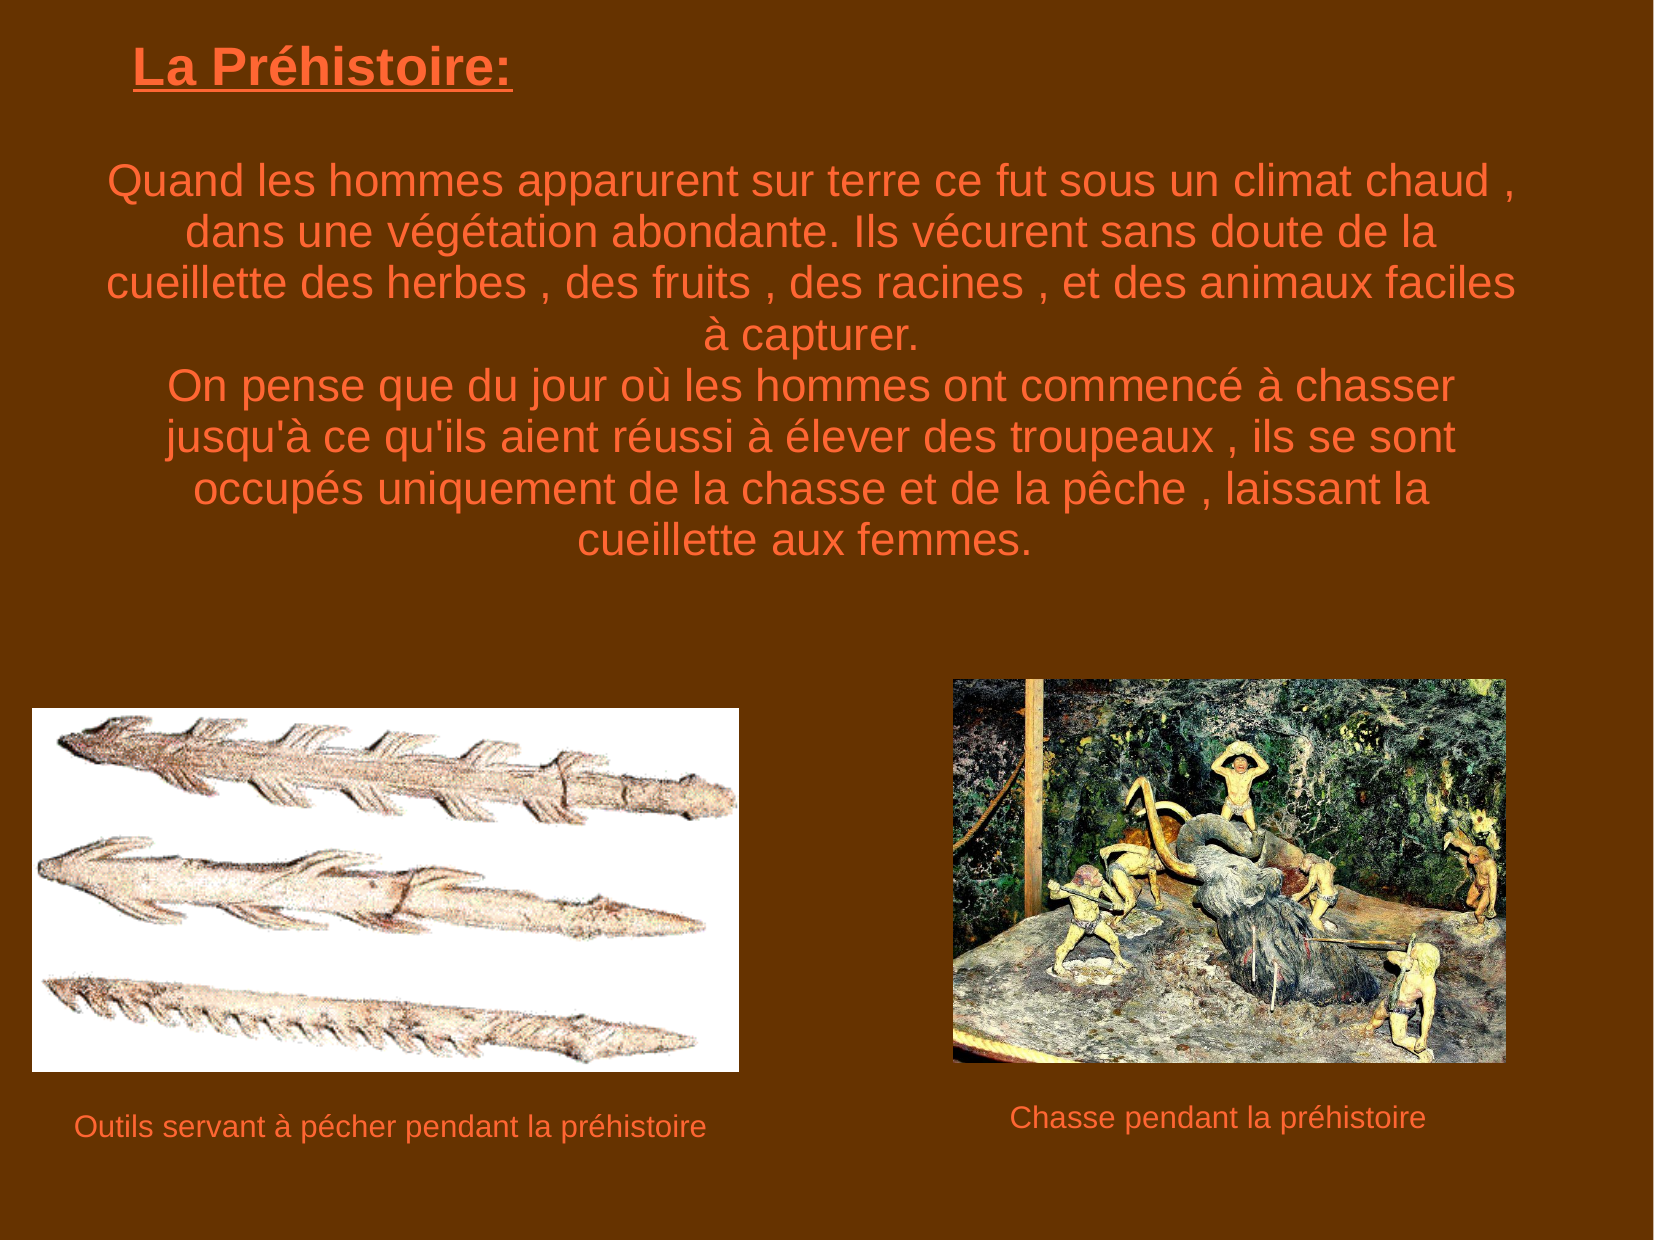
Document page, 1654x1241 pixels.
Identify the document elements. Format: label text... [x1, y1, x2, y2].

text_box Outils servant à pécher pendant la préhistoire [59, 1102, 798, 1152]
text_box La Préhistoire: [118, 29, 827, 107]
picture [953, 679, 1506, 1063]
text_box Chasse pendant la préhistoire [878, 1092, 1559, 1143]
text_box Quand les hommes apparurent sur terre ce fut sous un climat chaud , dans une végétation abondante. Ils vécurent sans doute de la cueillette des herbes , des fruits , des racines , et des animaux faciles à capturer. On pense que du jour où les hommes ont commencé à chasser jusqu'à ce qu'ils aient réussi à élever des troupeaux , ils se sont occupés uniquement de la chasse et de la pêche , laissant la cueillette aux femmes. [88, 147, 1536, 571]
picture [32, 708, 739, 1072]
